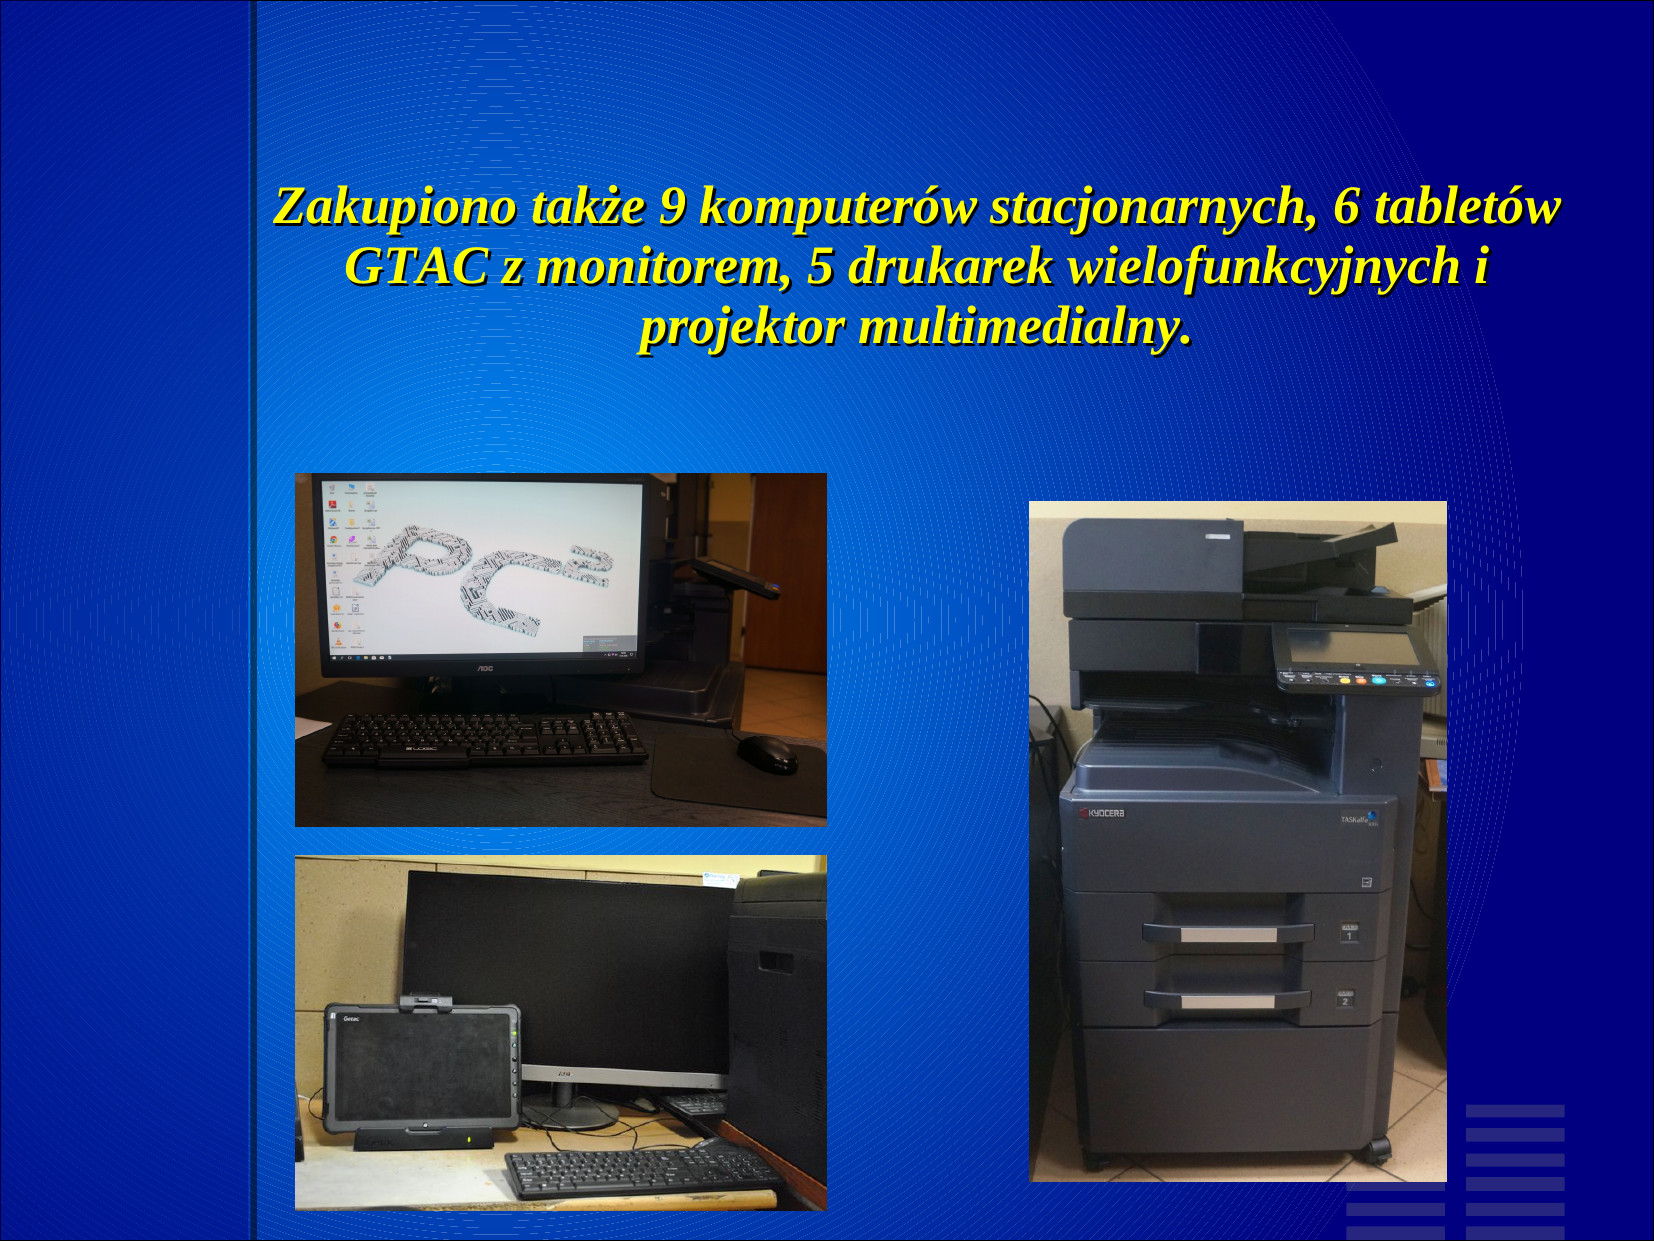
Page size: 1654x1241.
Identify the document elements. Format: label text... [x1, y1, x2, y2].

picture [295, 855, 827, 1211]
title Zakupiono także 9 komputerów stacjonarnych, 6 tabletów GTAC z monitorem, 5 drukarek wielofunkcyjnych i projektor multimedialny. [270, 118, 1565, 473]
picture [1029, 501, 1447, 1182]
picture [295, 473, 827, 827]
